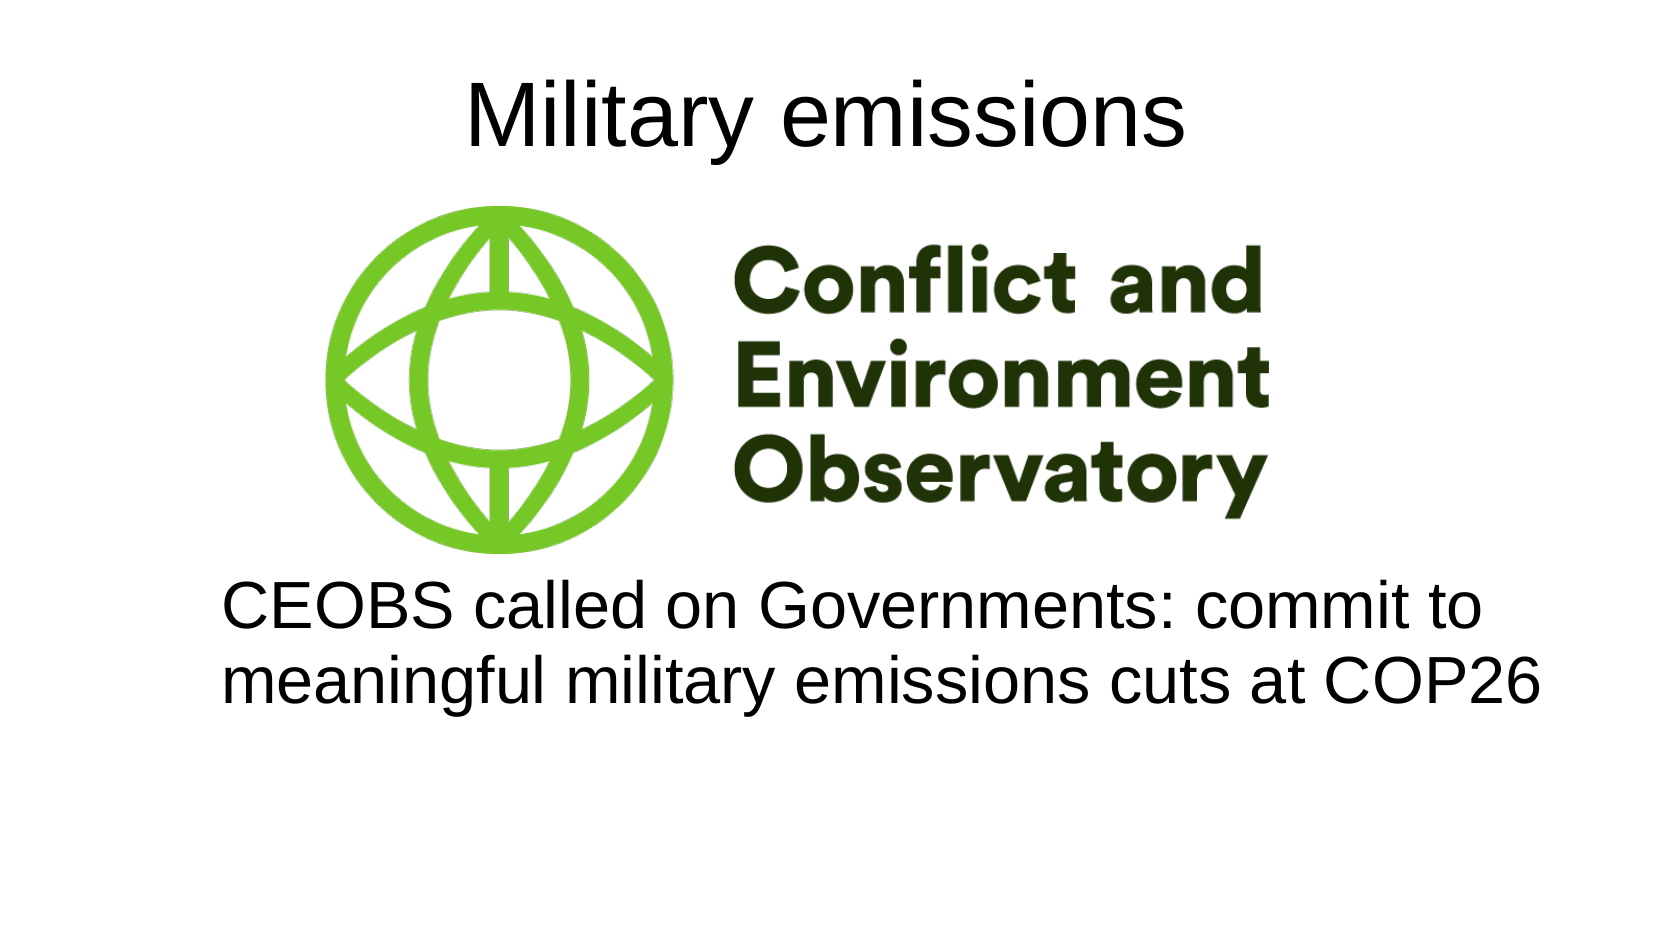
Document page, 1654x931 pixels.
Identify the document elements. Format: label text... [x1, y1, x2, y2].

picture [324, 206, 1270, 554]
title Military emissions [82, 37, 1571, 193]
text_box CEOBS called on Governments: commit to meaningful military emissions cuts at COP26 [206, 561, 1559, 817]
